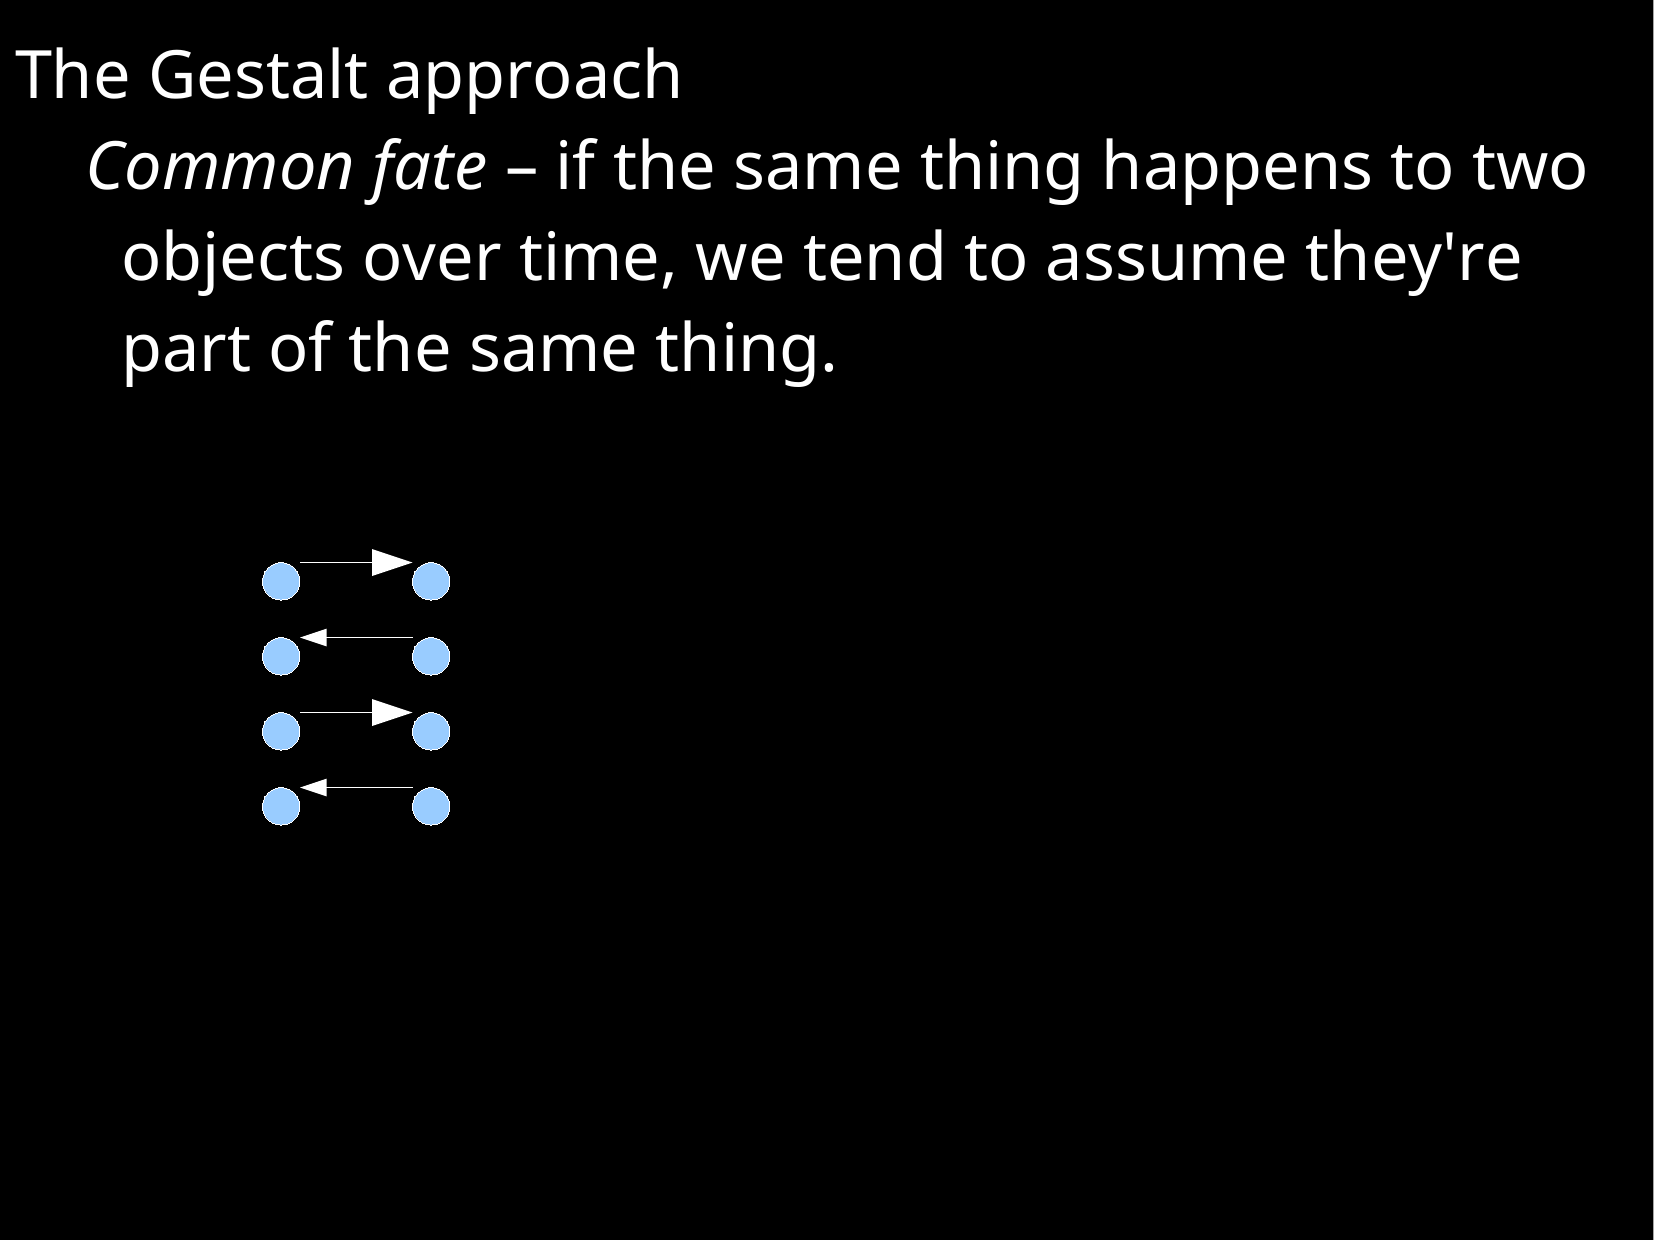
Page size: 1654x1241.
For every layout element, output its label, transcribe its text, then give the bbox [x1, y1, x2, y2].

text_box [412, 787, 450, 826]
text_box [262, 562, 300, 601]
text_box [262, 787, 300, 826]
text_box [412, 712, 450, 751]
text_box [412, 637, 450, 676]
text_box [262, 637, 300, 676]
text_box The Gestalt approach Common fate – if the same thing happens to two objects over time, we tend to assume they're part of the same thing. [0, 20, 1613, 446]
text_box [262, 712, 300, 751]
text_box [412, 562, 450, 601]
